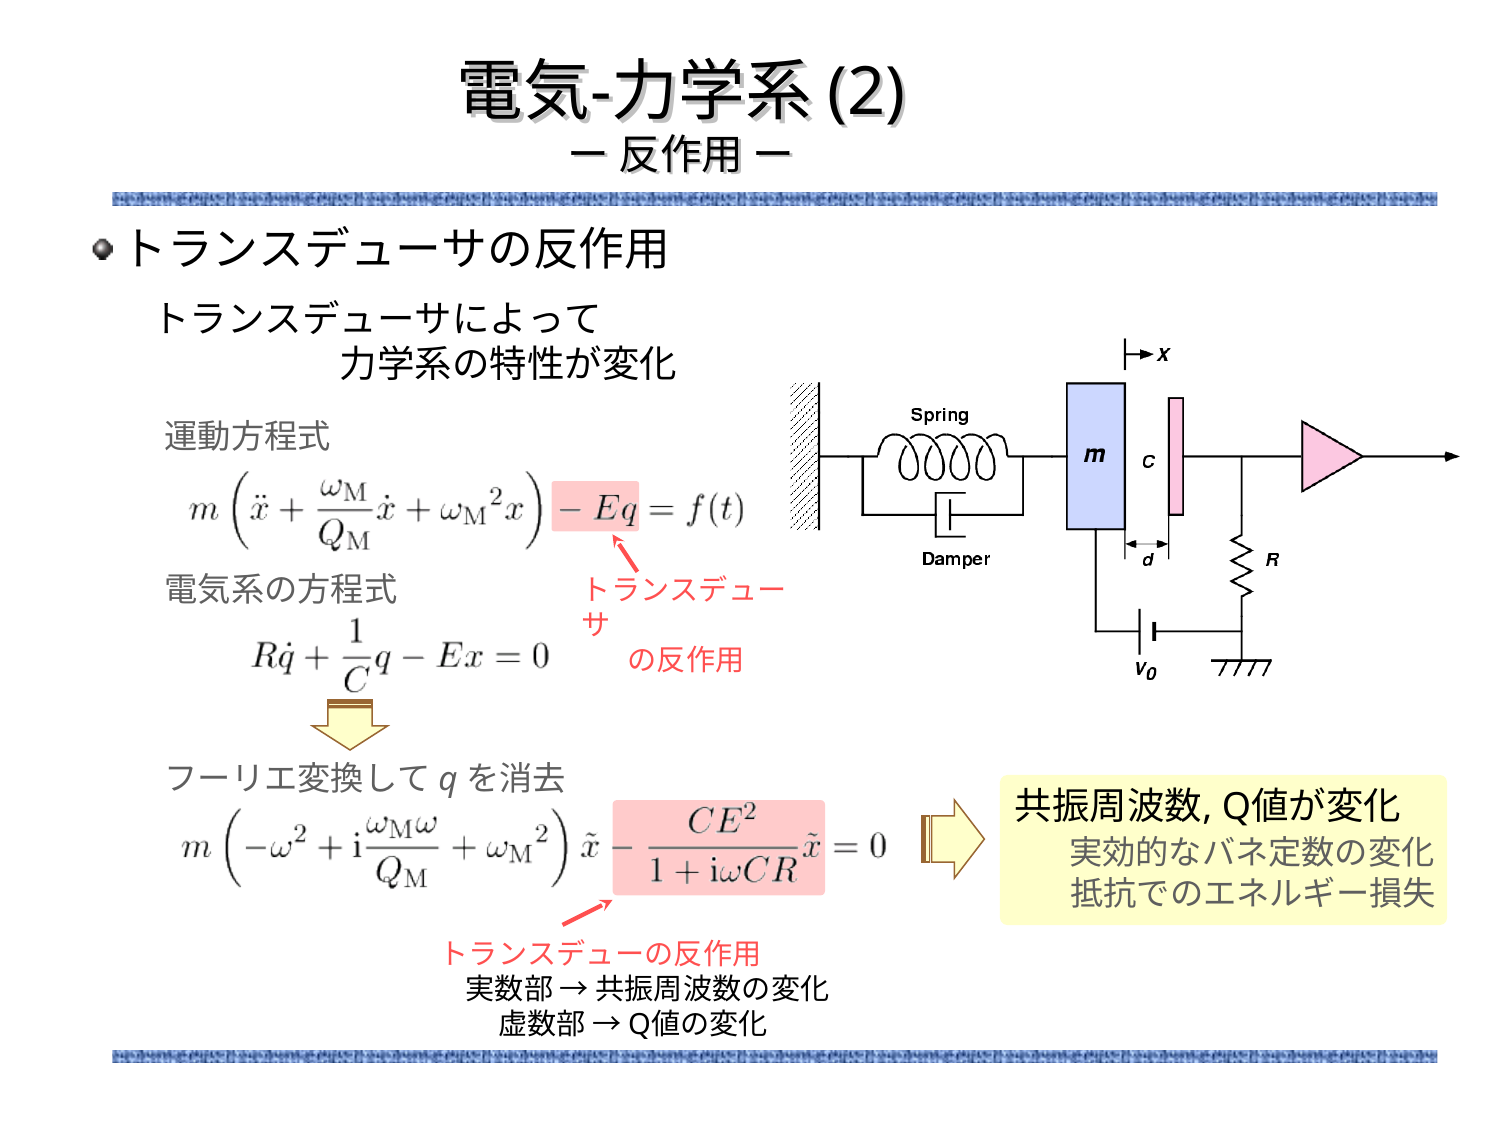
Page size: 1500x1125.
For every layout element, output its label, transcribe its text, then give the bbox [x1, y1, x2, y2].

picture [112, 192, 1438, 206]
chart [174, 800, 891, 894]
chart [249, 617, 554, 696]
text_box フーリエ変換して q を消去 [150, 749, 688, 806]
text_box 電気系の方程式 [150, 560, 628, 617]
text_box [312, 707, 388, 751]
text_box [931, 799, 985, 879]
title 電気-力学系 (2) ー 反作用 ー [137, 37, 1225, 188]
text_box トランスデューサによって 力学系の特性が変化 [137, 287, 813, 393]
text_box トランスデューの反作用 実数部 → 共振周波数の変化 虚数部 → Q値の変化 [424, 927, 900, 1048]
text_box [926, 816, 930, 862]
picture [112, 1050, 1438, 1063]
text_box トランスデューサ の反作用 [567, 563, 821, 684]
list トランスデューサの反作用 [74, 212, 1451, 1025]
text_box 共振周波数, Q値が変化 実効的なバネ定数の変化 抵抗でのエネルギー損失 [999, 774, 1476, 921]
text_box 運動方程式 [150, 407, 688, 463]
chart [178, 462, 751, 558]
picture [787, 337, 1463, 686]
